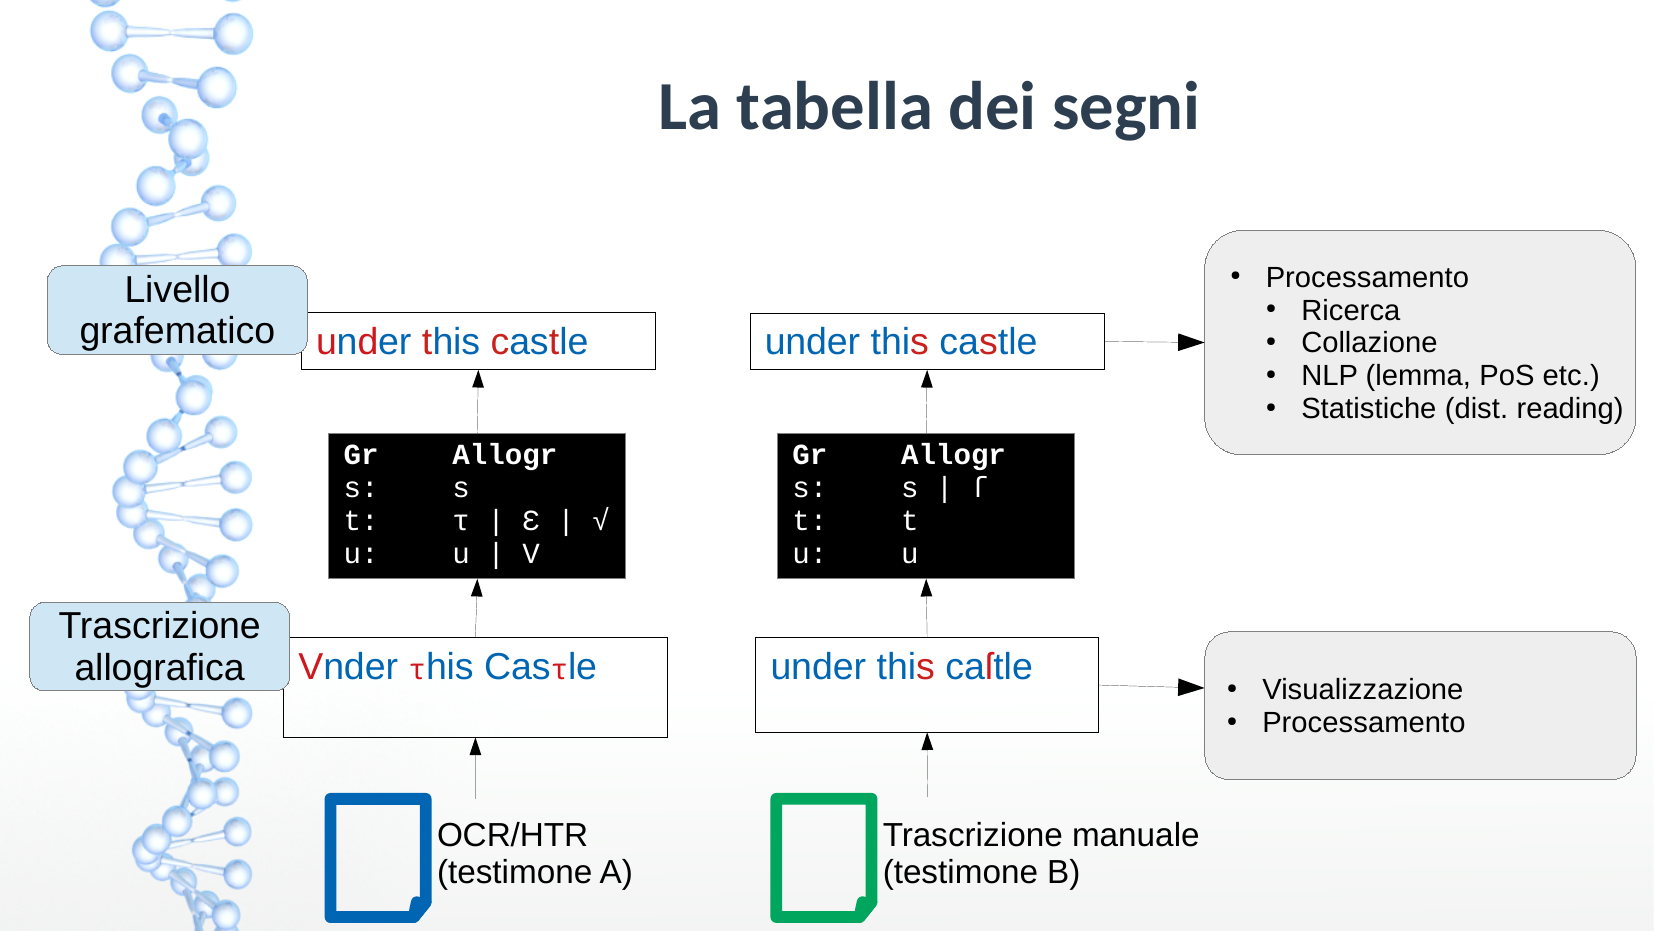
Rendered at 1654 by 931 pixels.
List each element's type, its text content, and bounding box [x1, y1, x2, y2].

text_box under this caſtle [755, 637, 1099, 733]
text_box Livello grafematico [47, 265, 308, 355]
text_box Visualizzazione Processamento [1204, 631, 1637, 780]
text_box Vnder τhis Casτle [283, 637, 668, 738]
text_box OCR/HTR (testimone A) [432, 809, 648, 898]
text_box under this castle [750, 313, 1105, 370]
text_box Gr Allogr s: s t: τ | Ɛ | √ u: u | V [328, 433, 626, 579]
text_box Trascrizione allografica [29, 602, 290, 691]
title La tabella dei segni [265, 35, 1595, 189]
text_box under this castle [301, 312, 656, 370]
text_box Gr Allogr s: s | ſ t: t u: u [777, 433, 1075, 579]
text_box Processamento Ricerca Collazione NLP (lemma, PoS etc.) Statistiche (dist. reading) [1204, 230, 1636, 455]
picture [0, 0, 1654, 931]
text_box Trascrizione manuale (testimone B) [868, 809, 1216, 918]
